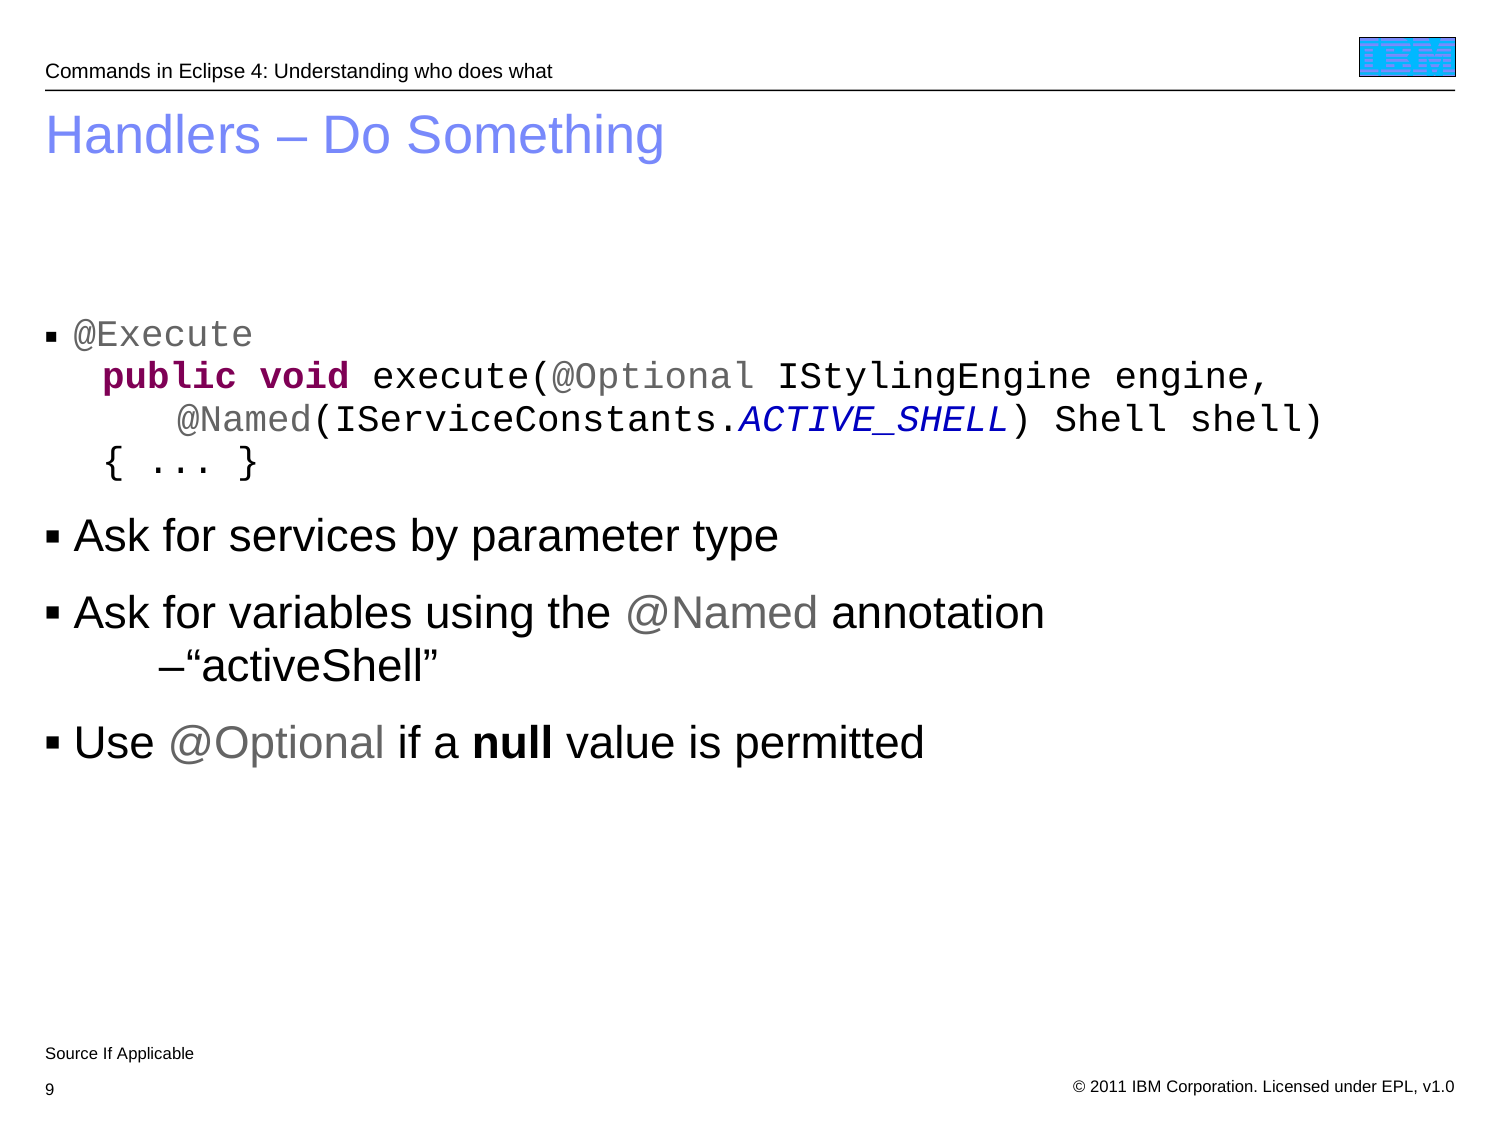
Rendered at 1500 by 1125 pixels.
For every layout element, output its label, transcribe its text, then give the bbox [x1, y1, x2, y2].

text_box Commands in Eclipse 4: Understanding who does what [30, 37, 1306, 83]
text_box Source If Applicable [30, 1021, 1441, 1072]
title Handlers – Do Something [30, 97, 1456, 218]
list @Execute public void execute(@Optional IStylingEngine engine, @Named(IServiceConstants.ACTIVE_SHELL) Shell shell) { ... } Ask for services by parameter type Ask for variables using the @Named annotation “activeShell” Use @Optional if a null value is permitted [30, 307, 1456, 1058]
